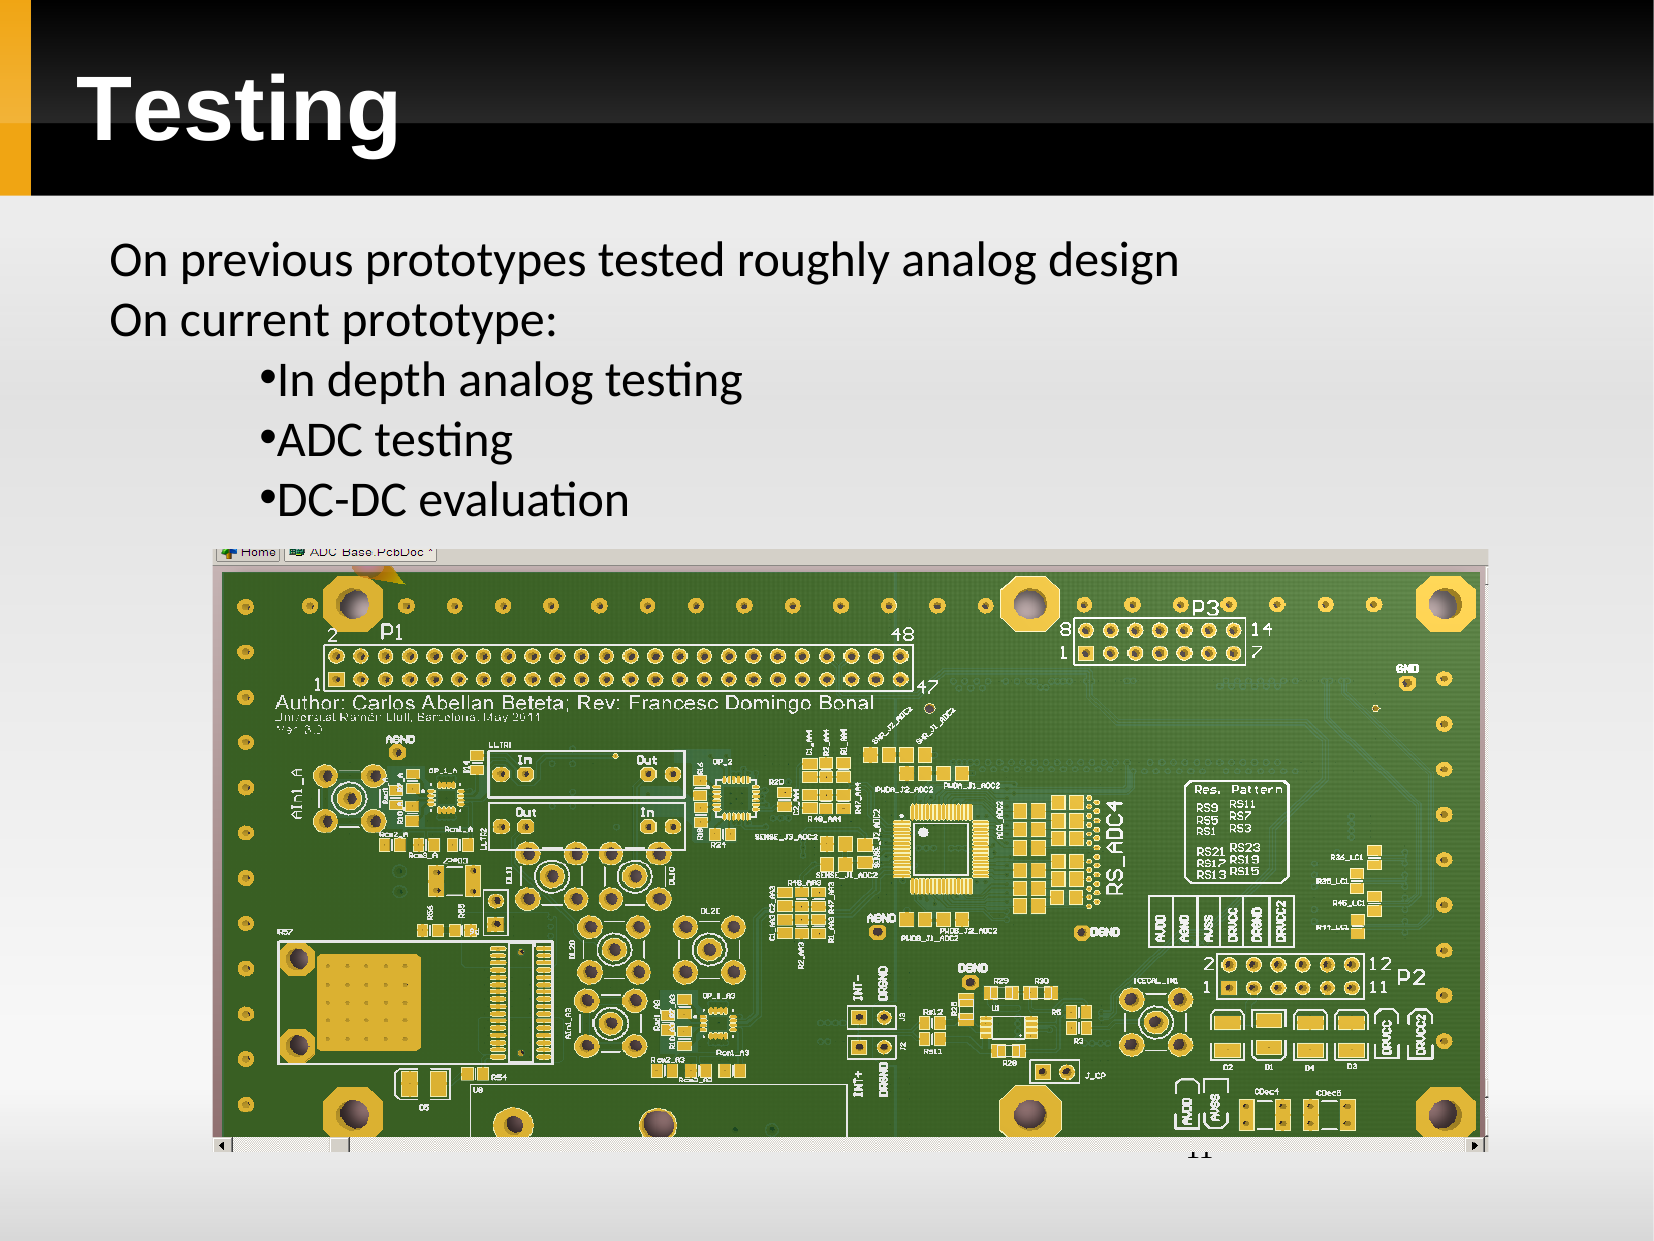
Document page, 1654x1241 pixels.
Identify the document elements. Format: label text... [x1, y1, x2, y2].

title Testing [76, 7, 1565, 200]
text_box [1185, 1129, 1571, 1216]
picture [212, 549, 1489, 1152]
text_box On previous prototypes tested roughly analog design On current prototype: In depth analog testing ADC testing DC-DC evaluation [94, 218, 1560, 537]
